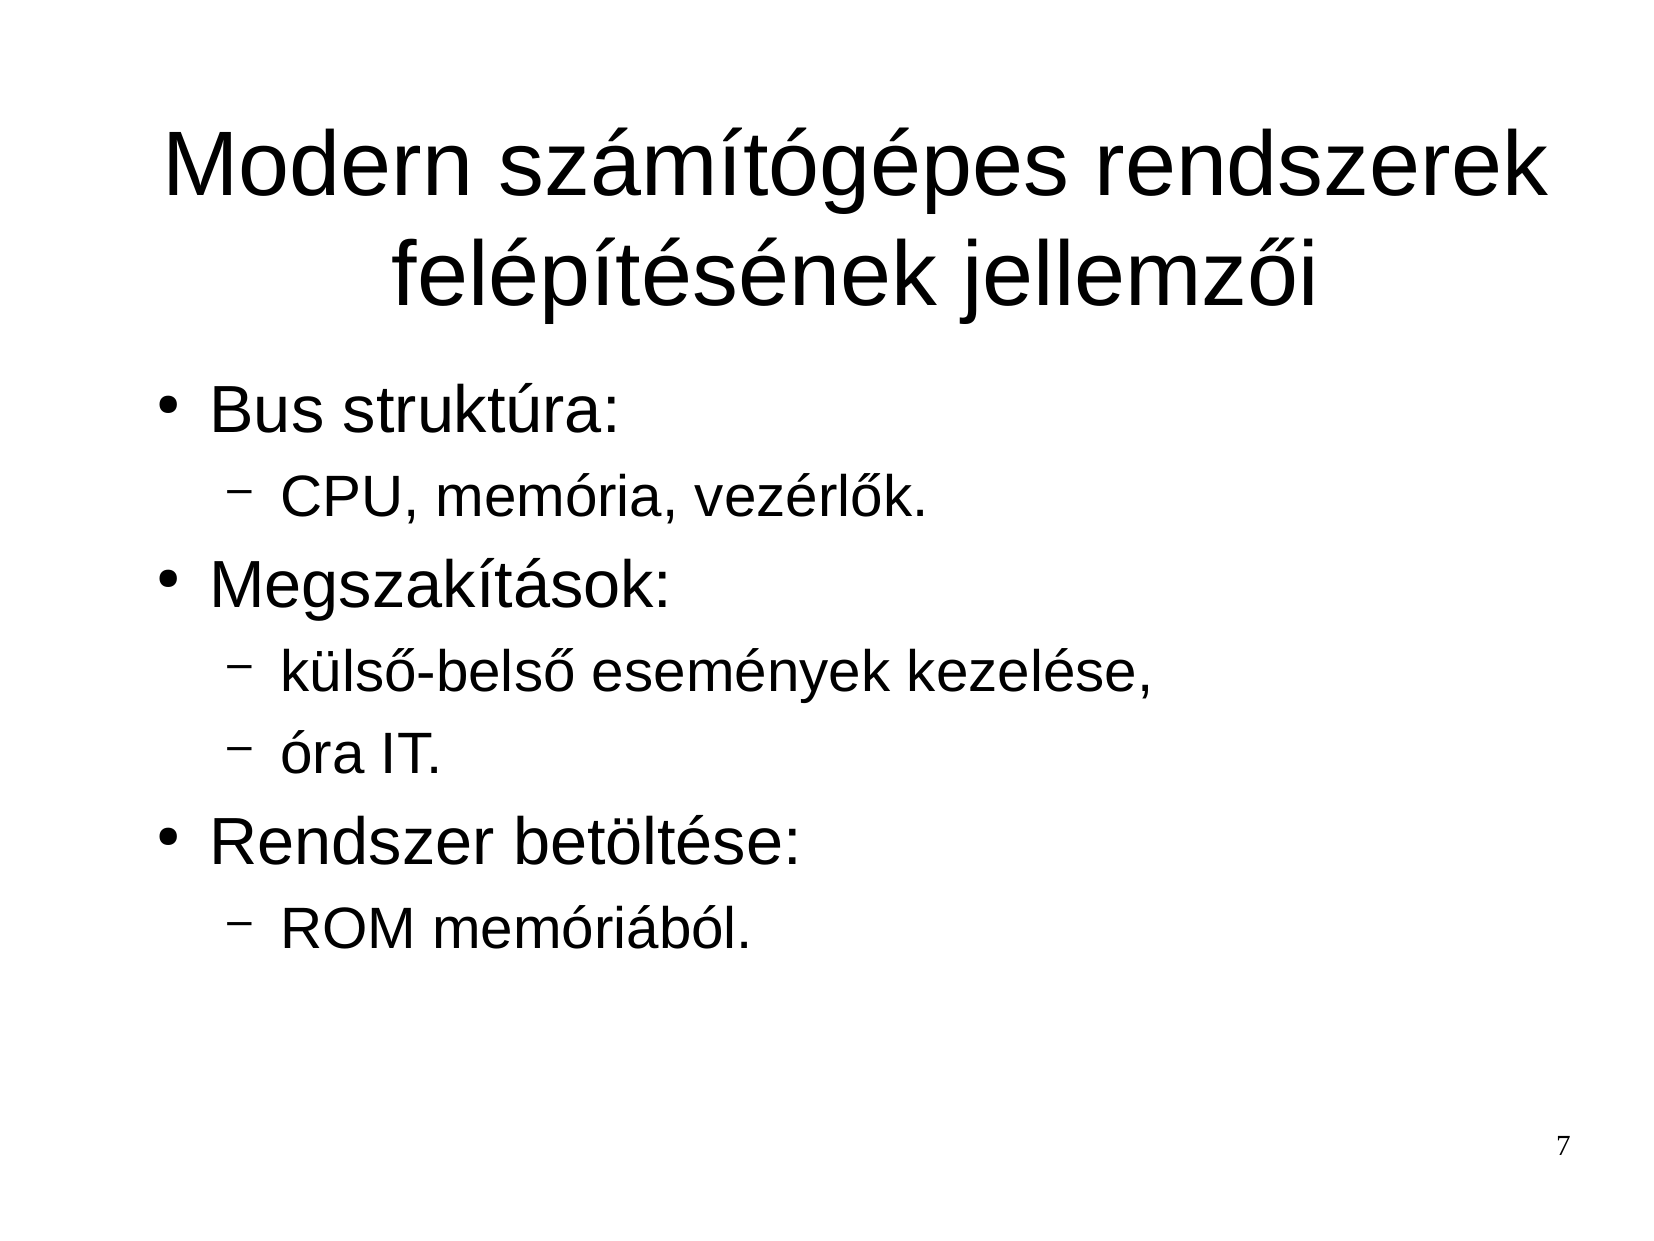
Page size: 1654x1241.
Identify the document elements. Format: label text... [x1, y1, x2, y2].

title Modern számítógépes rendszerek felépítésének jellemzői [59, 110, 1619, 317]
list Bus struktúra: CPU, memória, vezérlők. Megszakítások: külső-belső események kezelése, óra IT. Rendszer betöltése: ROM memóriából. [124, 358, 1530, 1103]
